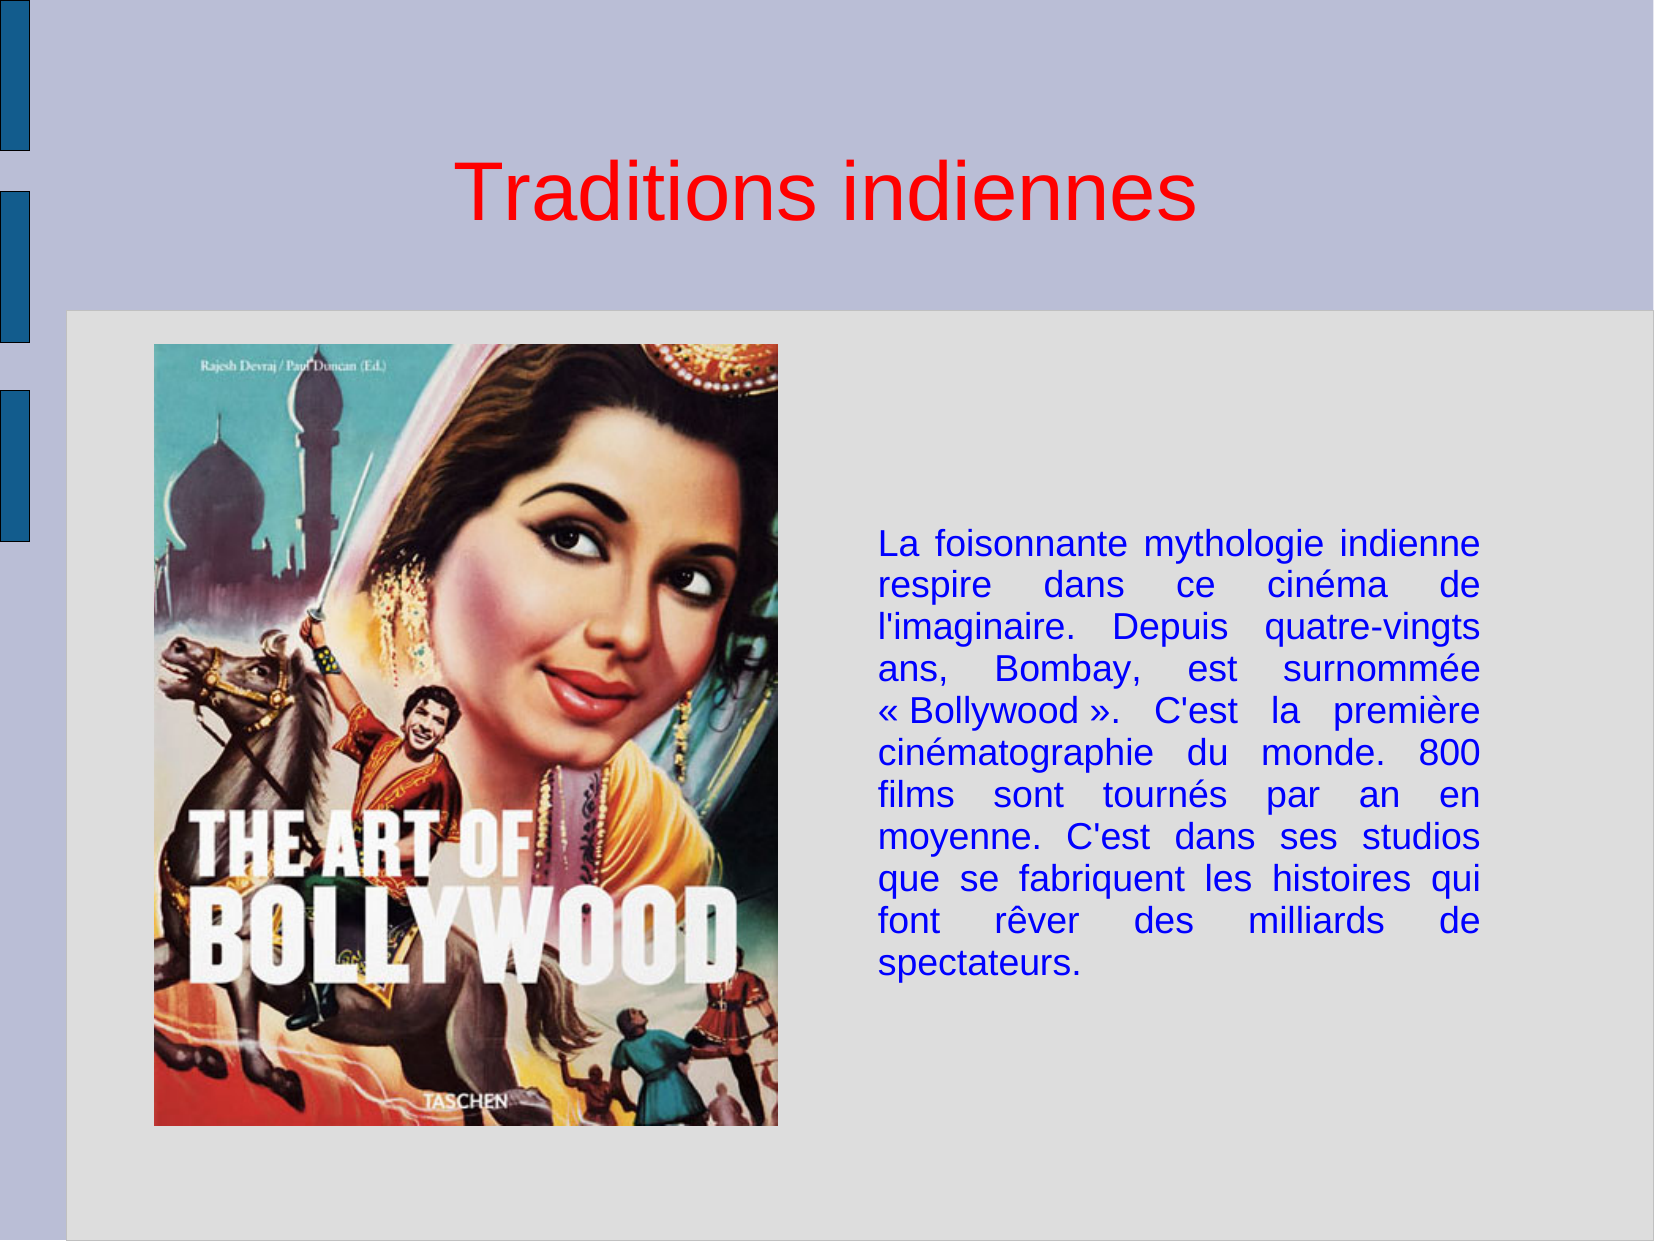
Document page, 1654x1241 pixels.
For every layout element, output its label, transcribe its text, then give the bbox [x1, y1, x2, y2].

picture [154, 344, 778, 1126]
list La foisonnante mythologie indienne respire dans ce cinéma de l'imaginaire. Depuis quatre-vingts ans, Bombay, est surnommée « Bollywood ». C'est la première cinématographie du monde. 800 films sont tournés par an en moyenne. C'est dans ses studios que se fabriquent les histoires qui font rêver des milliards de spectateurs. [807, 521, 1481, 1241]
title Traditions indiennes [123, 88, 1536, 296]
